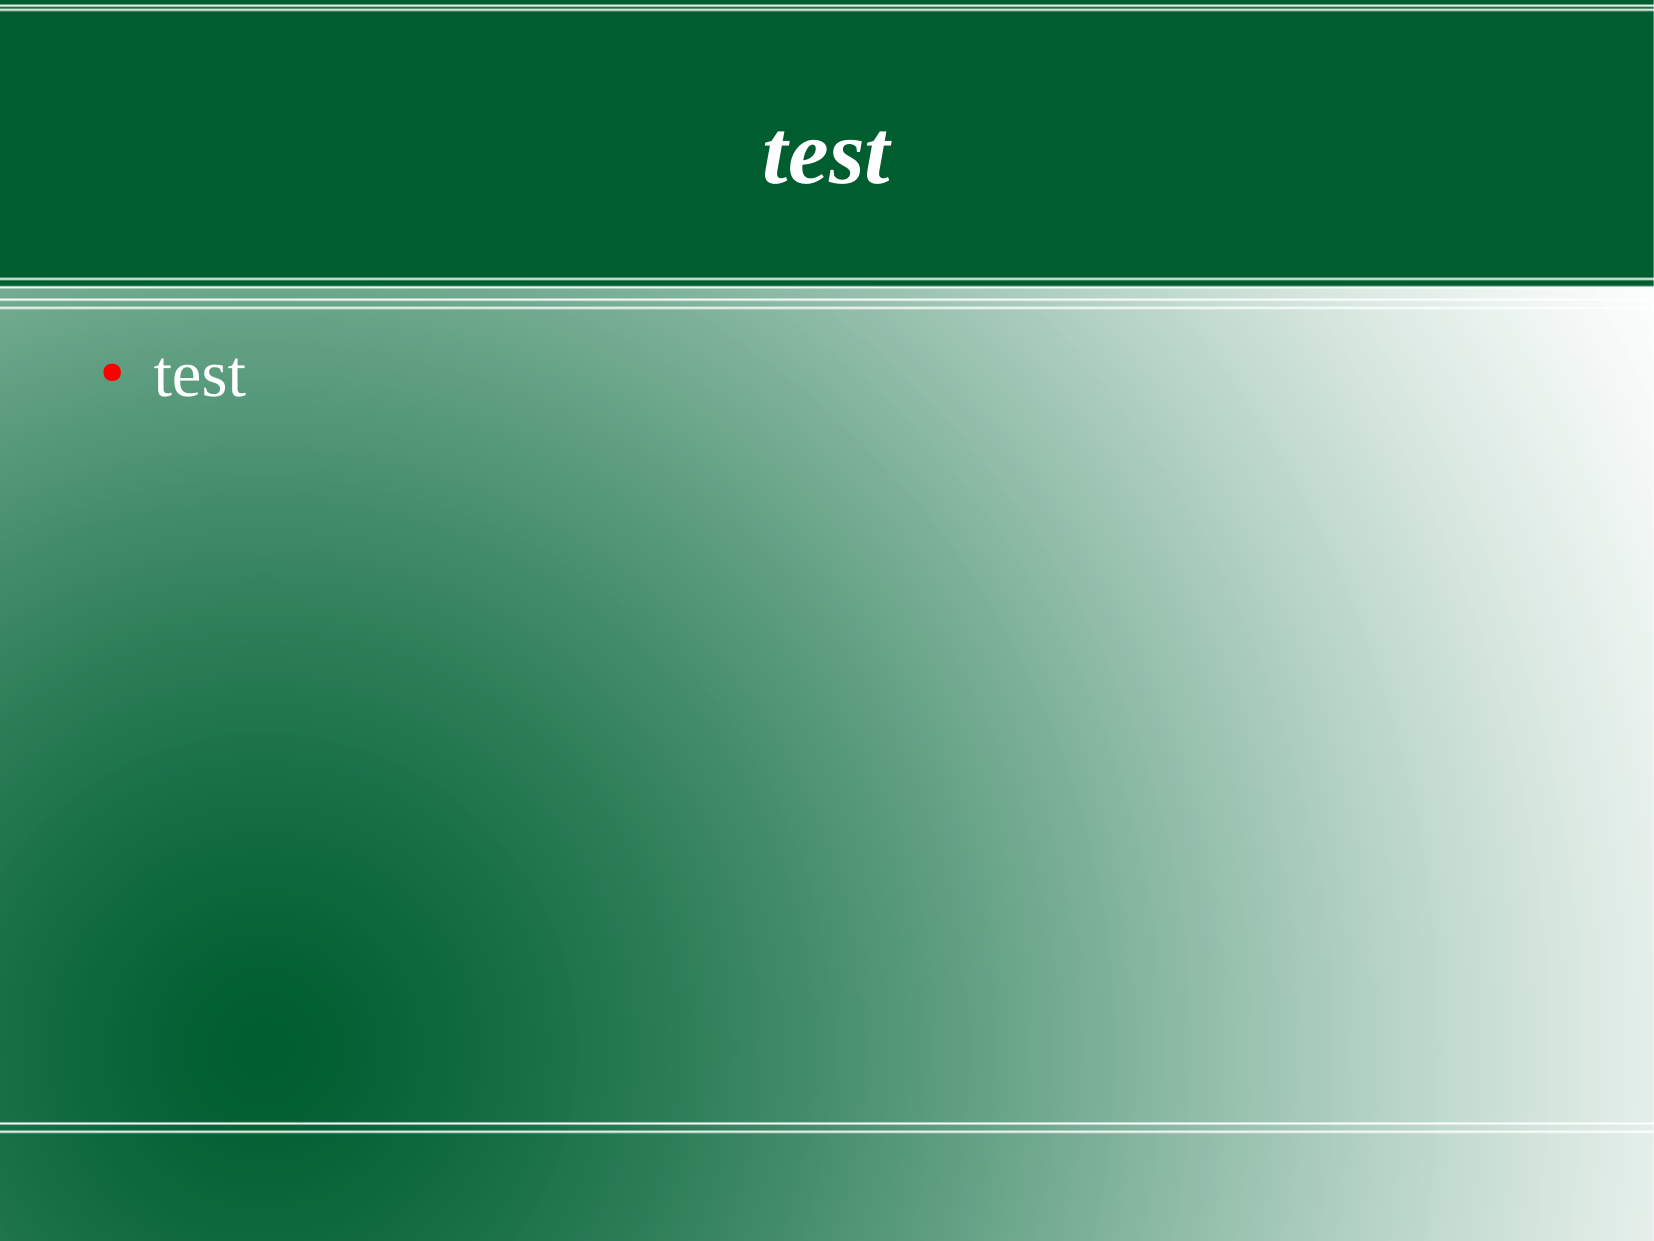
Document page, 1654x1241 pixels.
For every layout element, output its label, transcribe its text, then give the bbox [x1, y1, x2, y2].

picture [0, 0, 1654, 1241]
title test [82, 49, 1571, 257]
list test [82, 337, 809, 1052]
